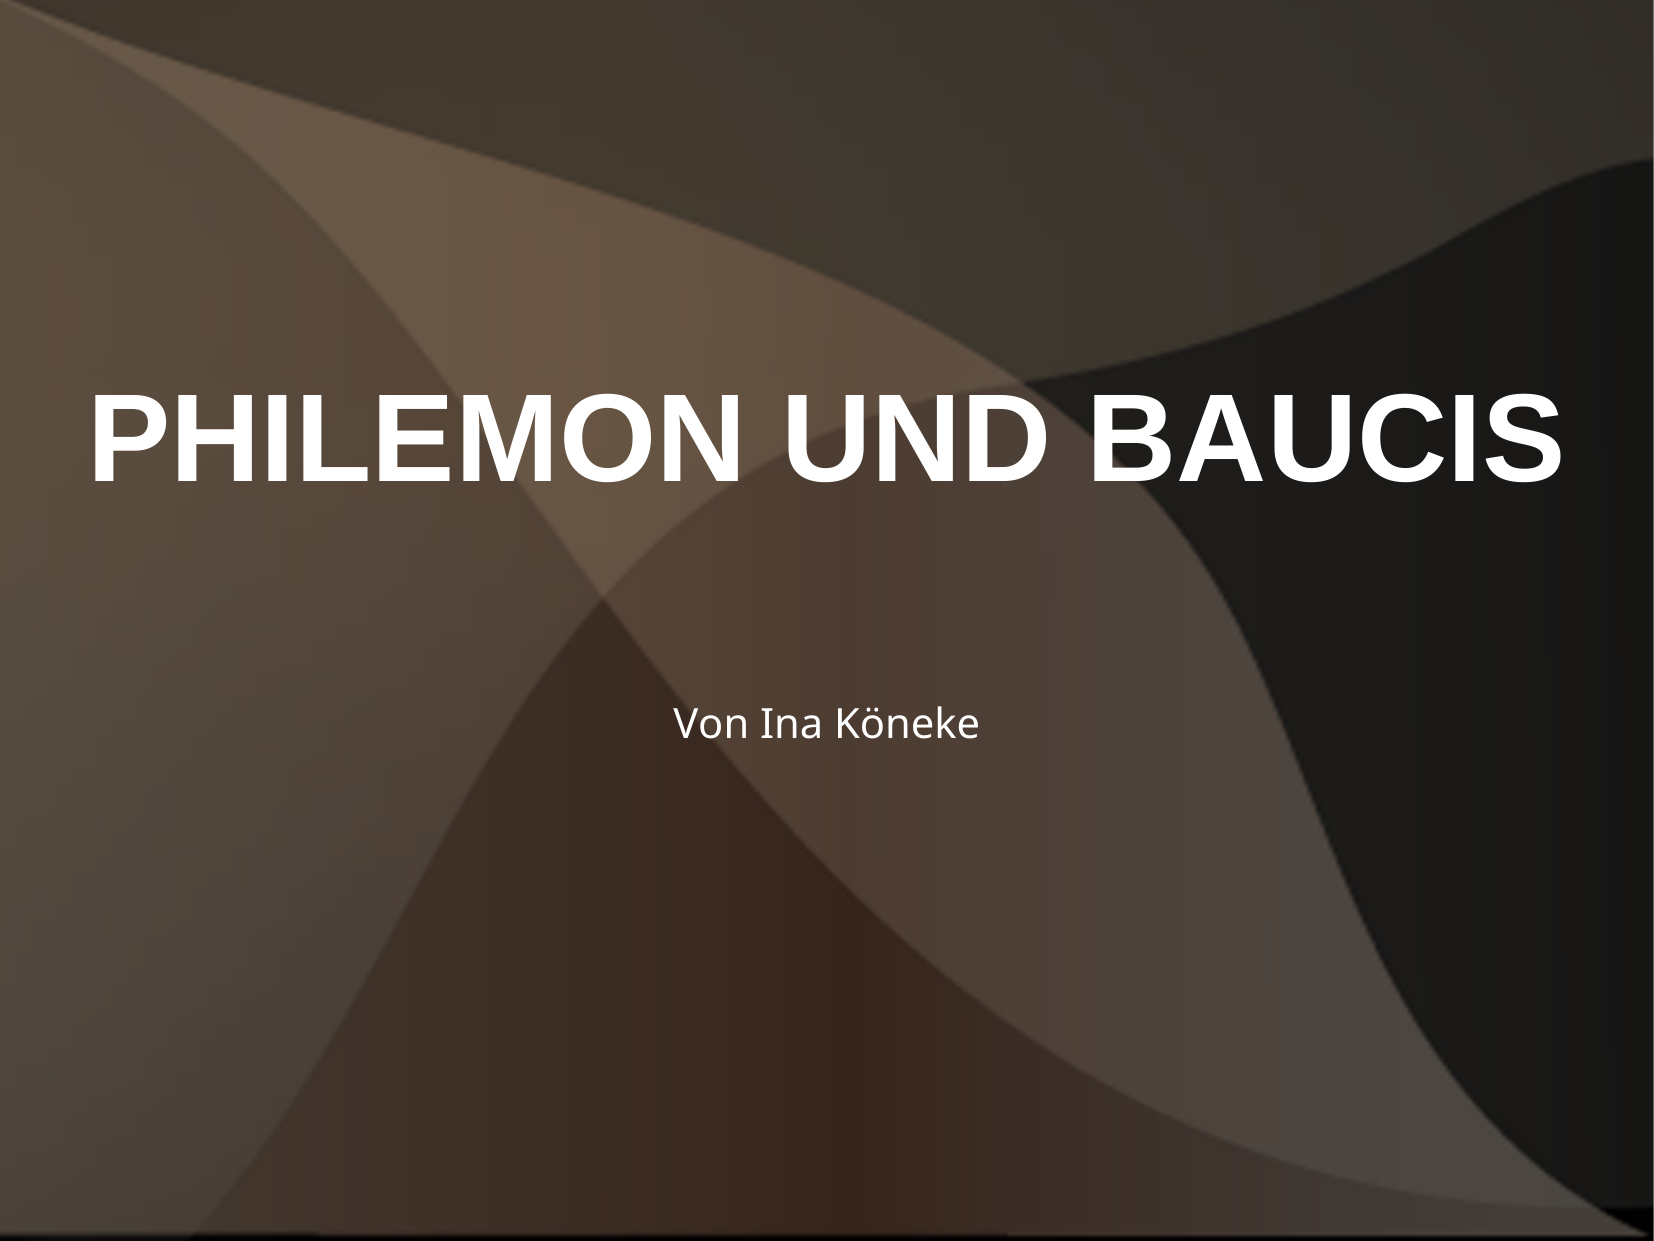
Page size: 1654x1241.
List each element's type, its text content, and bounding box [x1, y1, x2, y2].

subtitle PHILEMON UND BAUCIS Von Ina Köneke [82, 150, 1571, 969]
picture [0, 0, 1654, 1241]
